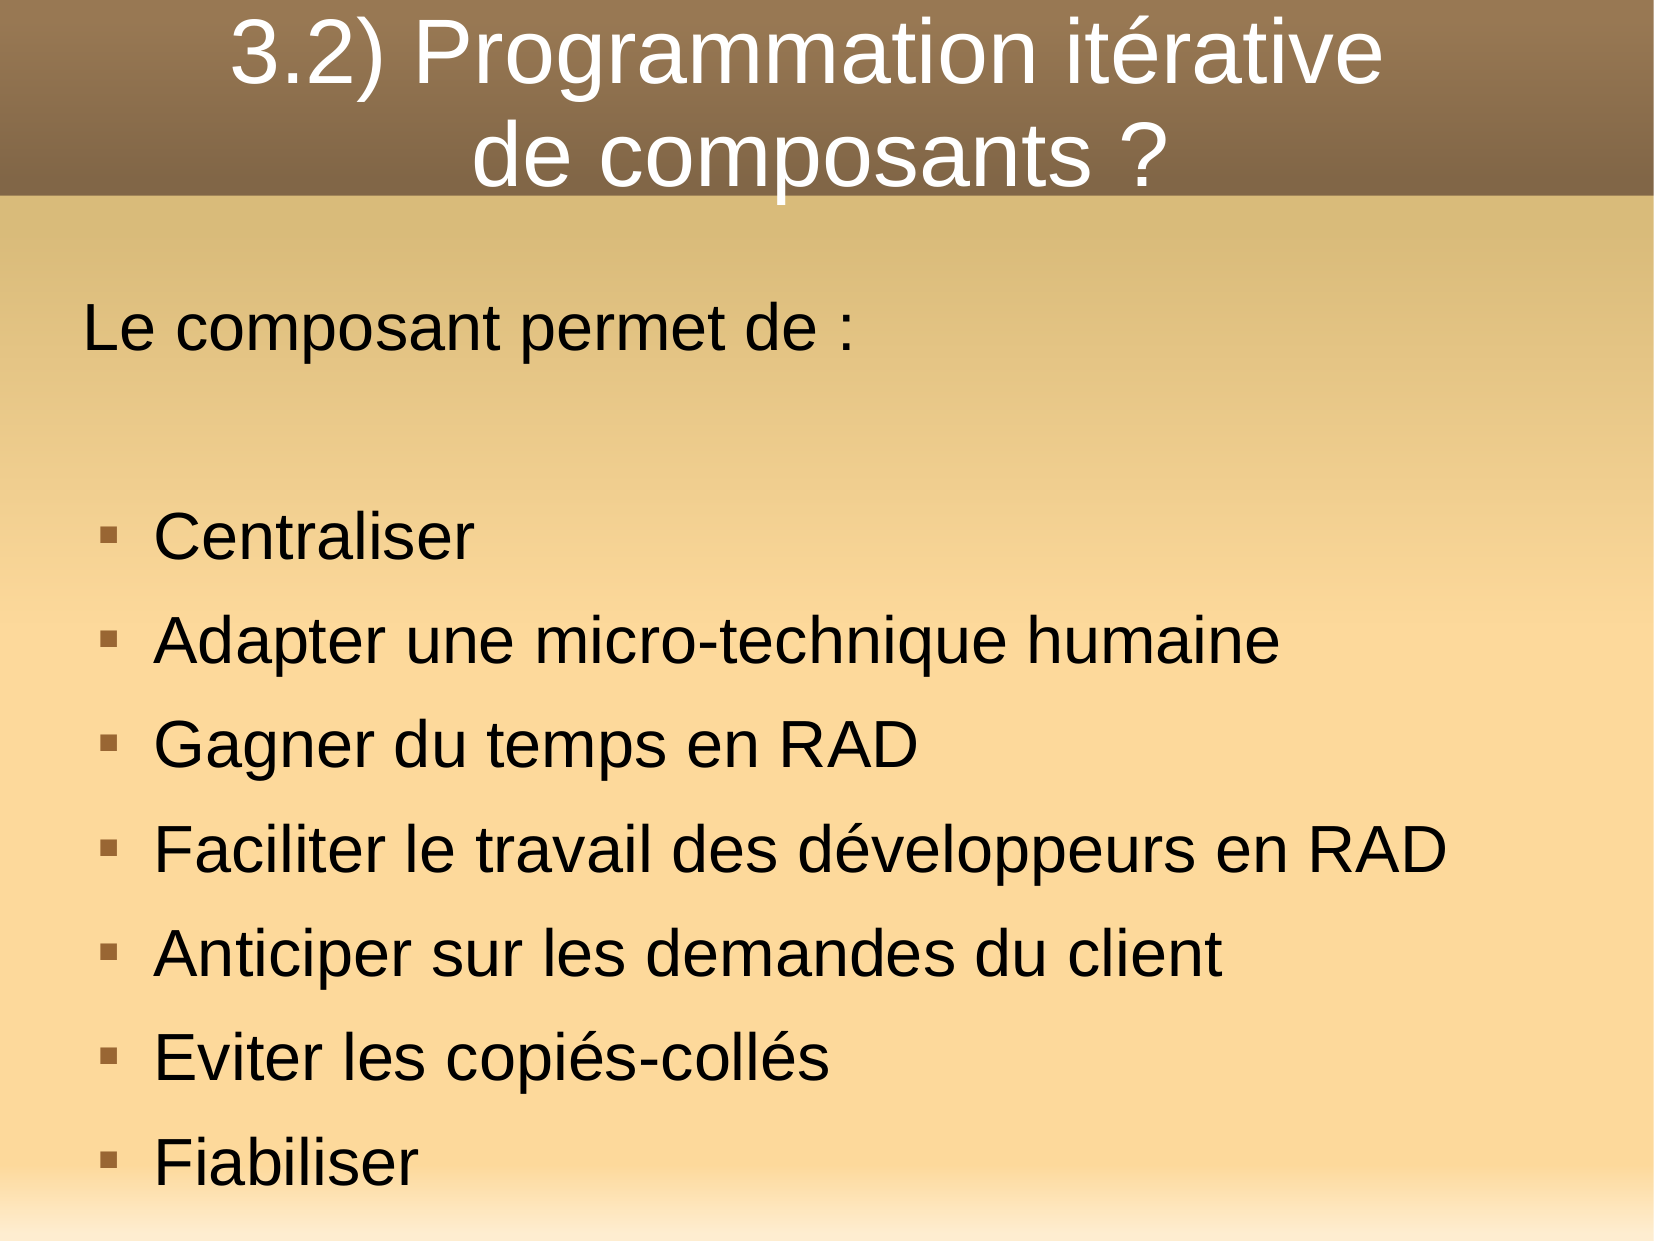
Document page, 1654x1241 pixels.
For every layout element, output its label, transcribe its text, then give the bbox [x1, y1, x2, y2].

picture [0, 0, 1654, 1241]
title 3.2) Programmation itérative de composants ? [76, 1, 1565, 207]
list Le composant permet de : Centraliser Adapter une micro-technique humaine Gagner du temps en RAD Faciliter le travail des développeurs en RAD Anticiper sur les demandes du client Eviter les copiés-collés Fiabiliser [82, 290, 1571, 1200]
